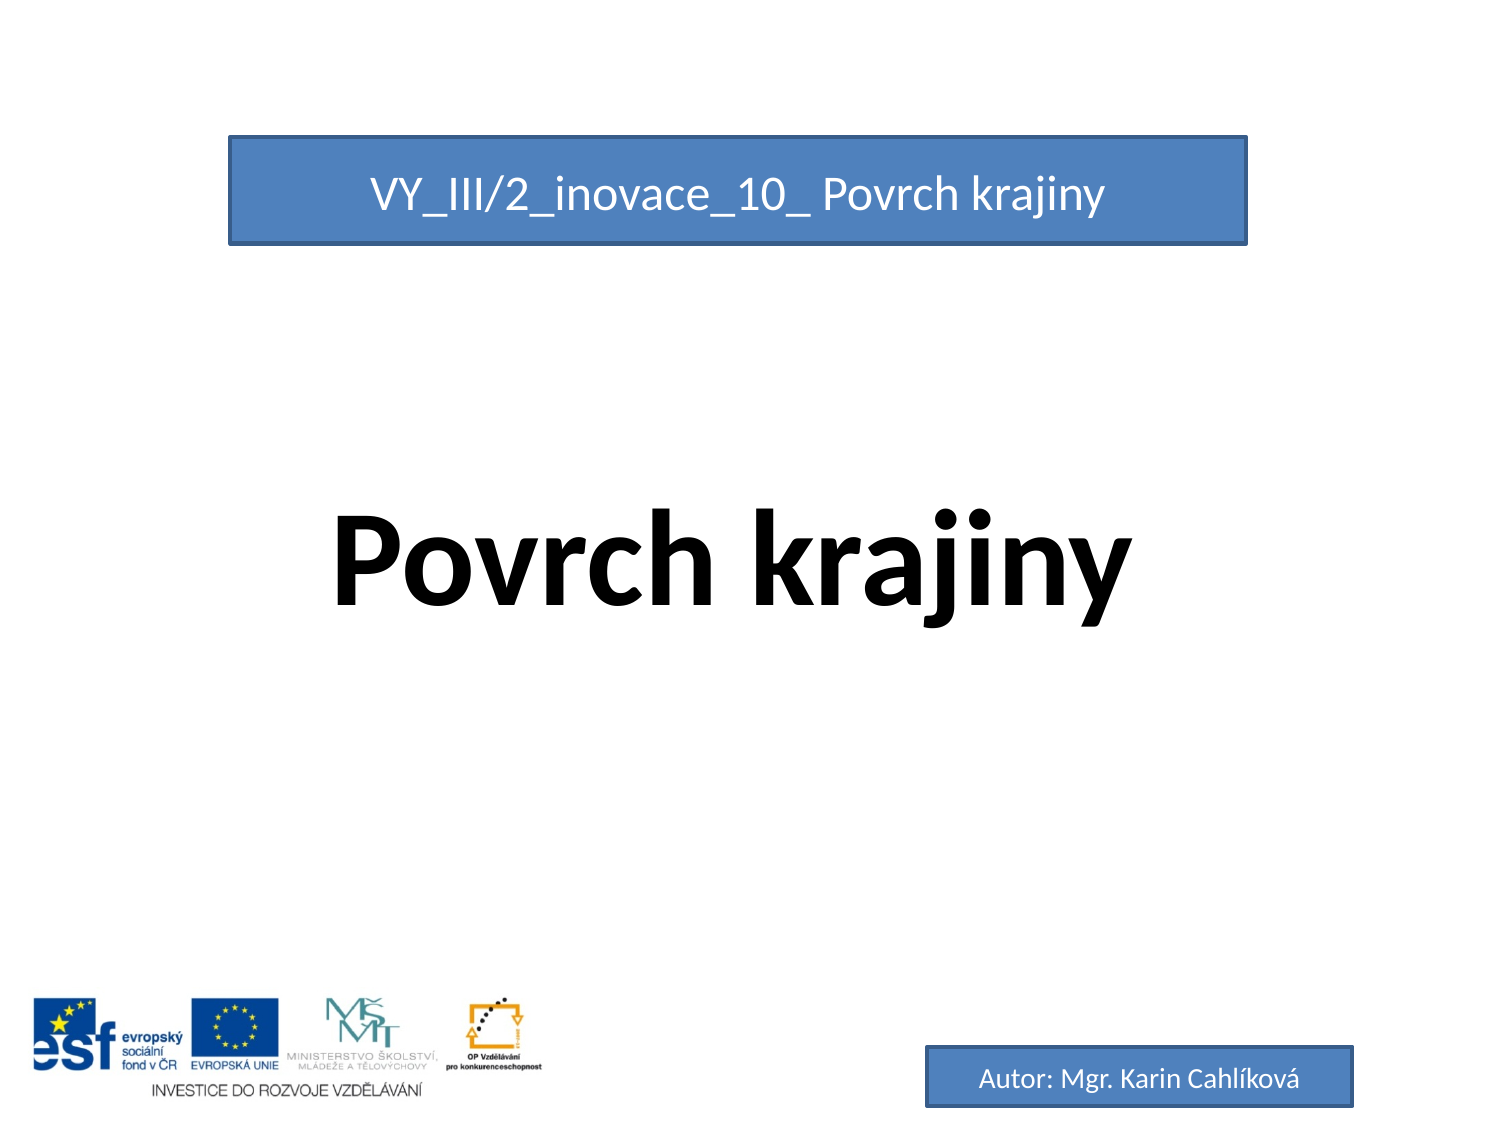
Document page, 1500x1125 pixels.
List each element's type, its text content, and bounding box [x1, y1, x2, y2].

title Povrch krajiny [88, 361, 1376, 740]
picture [17, 987, 558, 1106]
text_box VY_III/2_inovace_10_ Povrch krajiny [230, 137, 1246, 244]
text_box Autor: Mgr. Karin Cahlíková [927, 1047, 1352, 1106]
